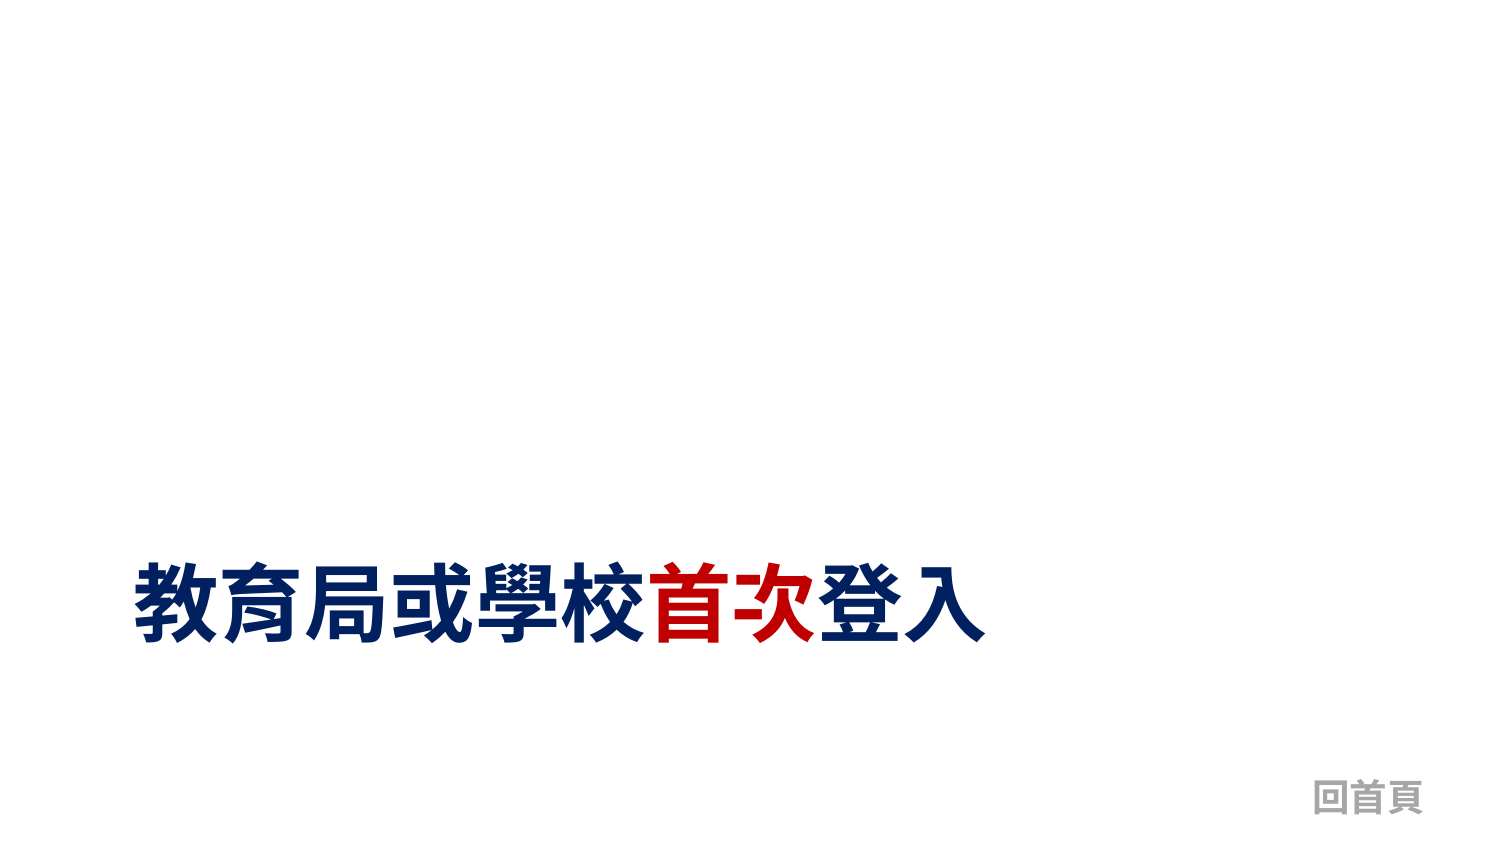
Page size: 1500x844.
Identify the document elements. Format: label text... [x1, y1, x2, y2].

title 教育局或學校首次登入 [118, 542, 1394, 710]
